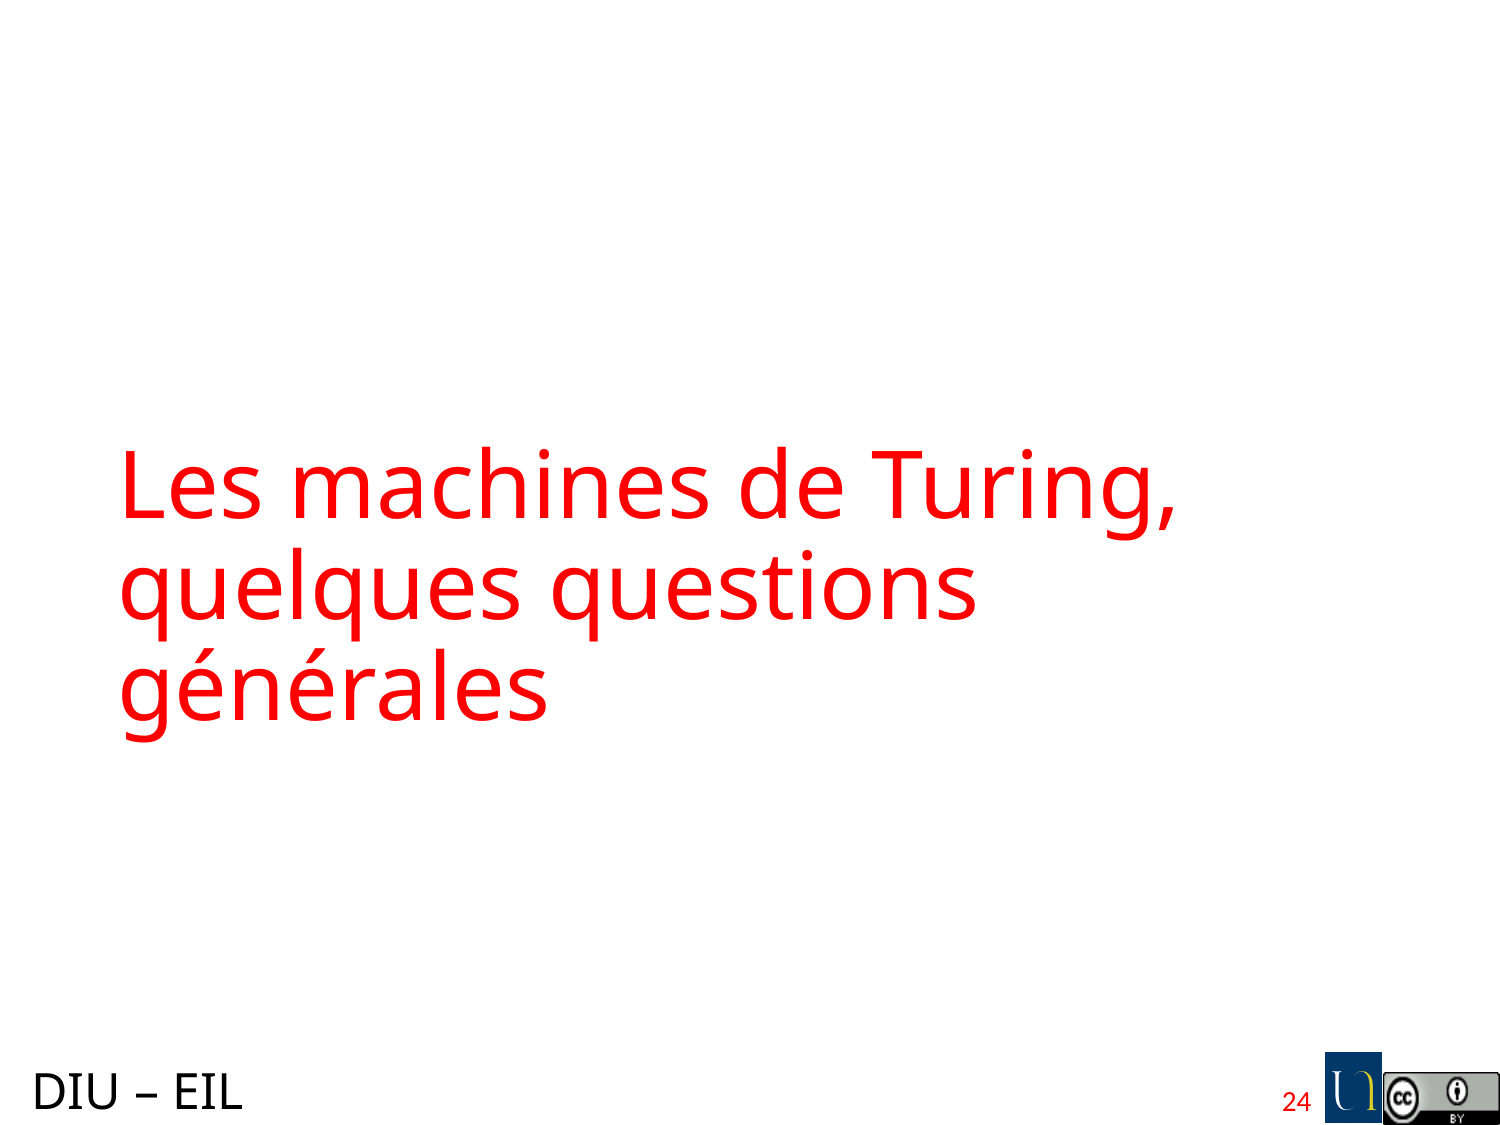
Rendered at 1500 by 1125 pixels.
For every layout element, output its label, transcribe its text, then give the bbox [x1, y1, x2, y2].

title Les machines de Turing, quelques questions générales [102, 280, 1397, 749]
slide_number <numéro> [1240, 1070, 1327, 1125]
picture [1383, 1072, 1500, 1125]
picture [1325, 1052, 1382, 1123]
